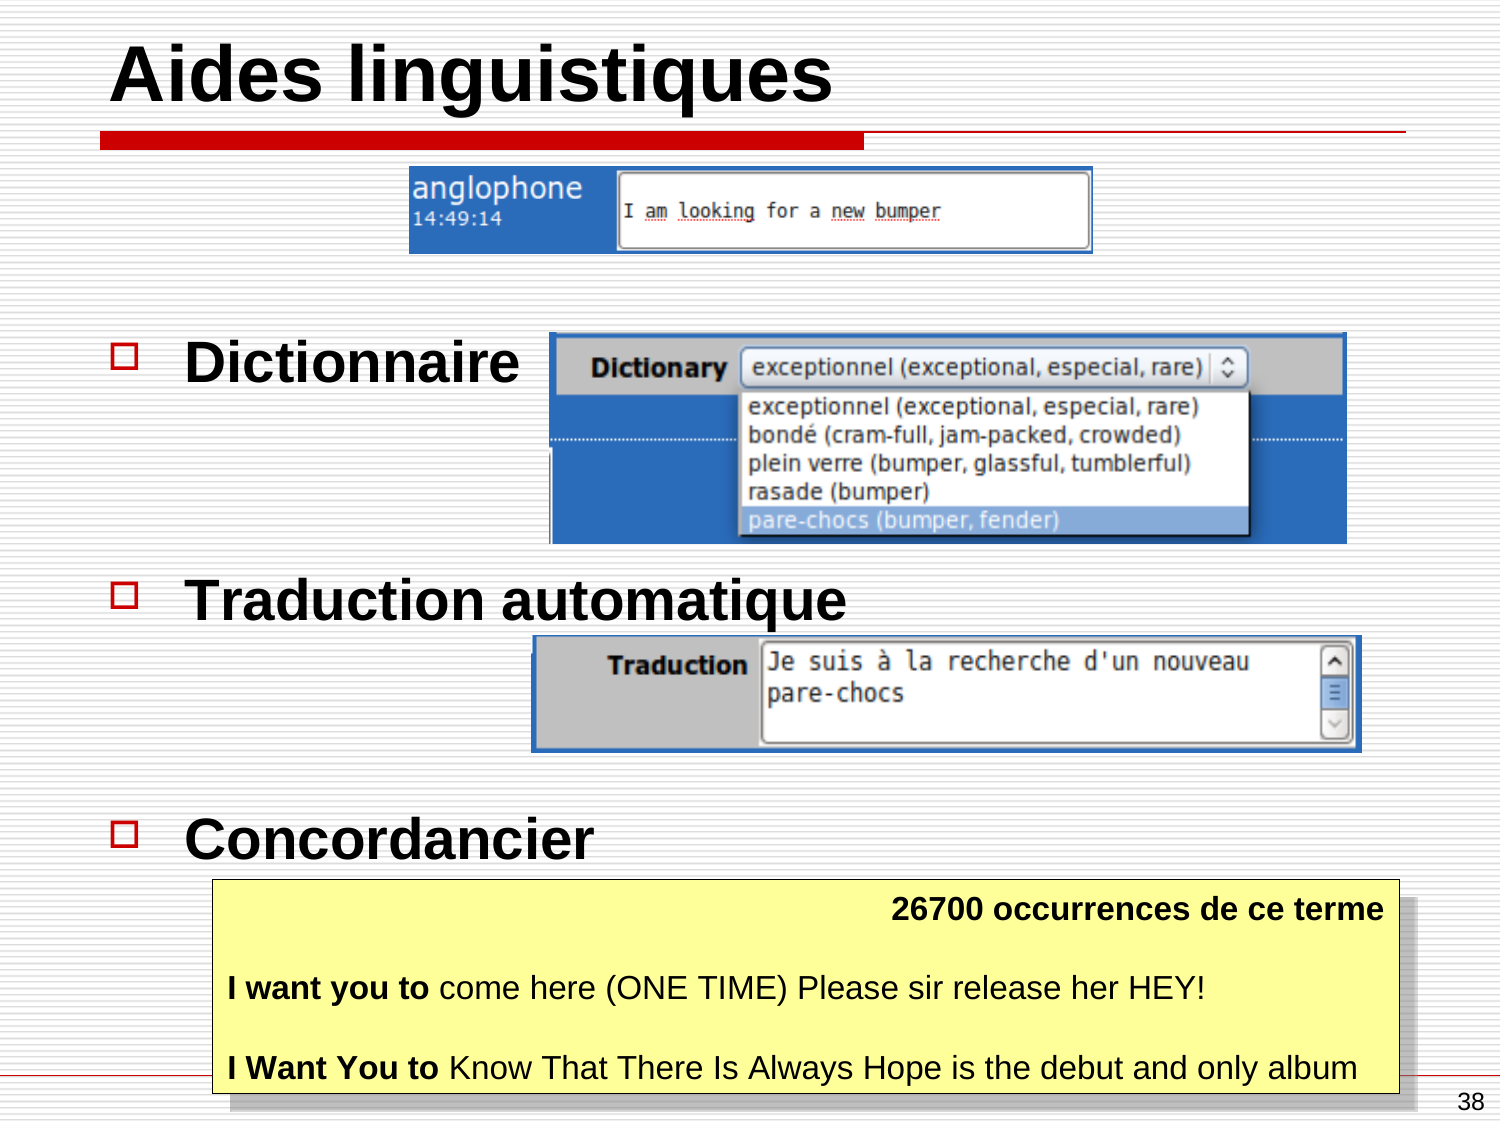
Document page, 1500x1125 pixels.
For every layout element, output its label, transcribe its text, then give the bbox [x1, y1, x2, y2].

picture [531, 635, 1362, 753]
picture [409, 166, 1093, 254]
text_box 26700 occurrences de ce terme I want you to come here (ONE TIME) Please sir release her HEY! I Want You to Know That There Is Always Hope is the debut and only album [212, 879, 1400, 1094]
list Dictionnaire Traduction automatique Concordancier [92, 162, 1406, 1034]
title Aides linguistiques [94, 21, 1407, 126]
picture [0, 0, 1500, 1075]
picture [0, 1076, 1500, 1125]
picture [549, 332, 1347, 544]
